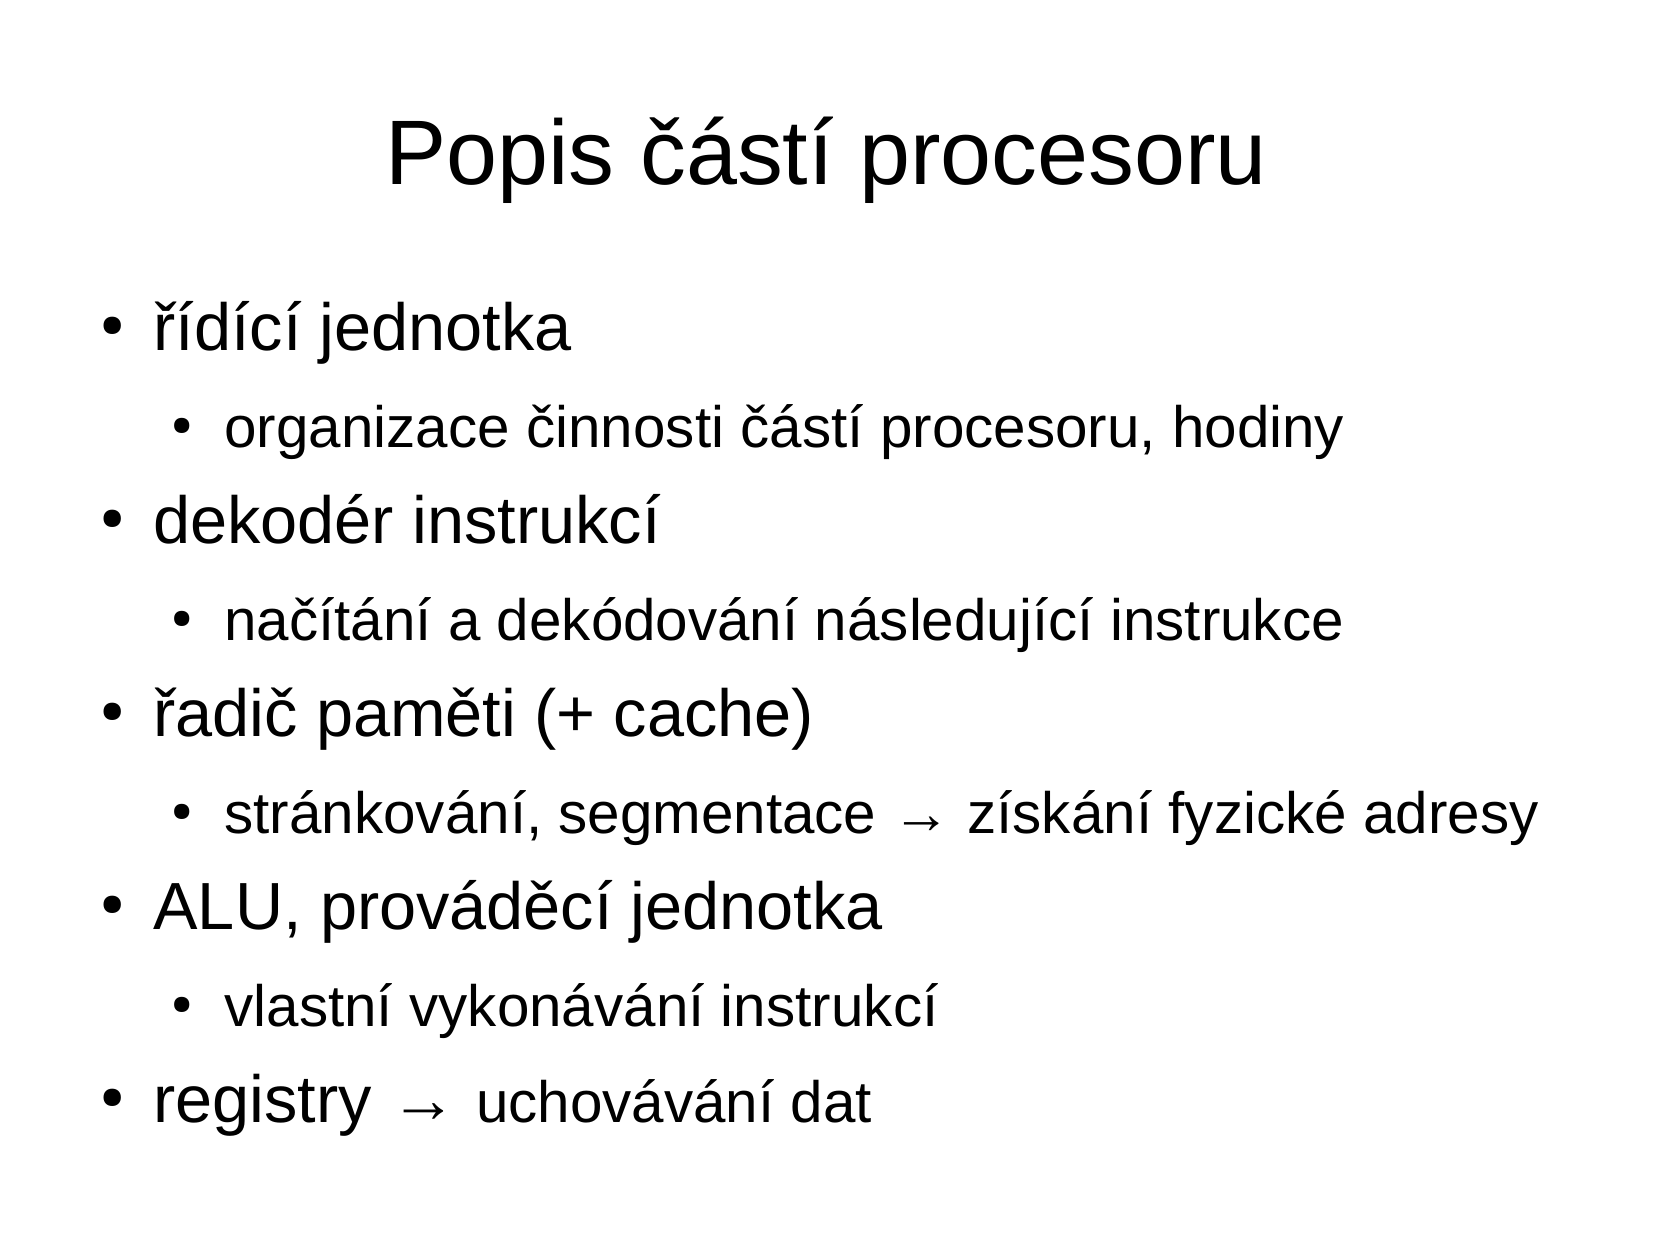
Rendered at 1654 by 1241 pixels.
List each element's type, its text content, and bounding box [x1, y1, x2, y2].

list řídící jednotka organizace činnosti částí procesoru, hodiny dekodér instrukcí načítání a dekódování následující instrukce řadič paměti (+ cache) stránkování, segmentace → získání fyzické adresy ALU, prováděcí jednotka vlastní vykonávání instrukcí registry → uchovávání dat [82, 290, 1571, 1137]
title Popis částí procesoru [82, 56, 1571, 250]
